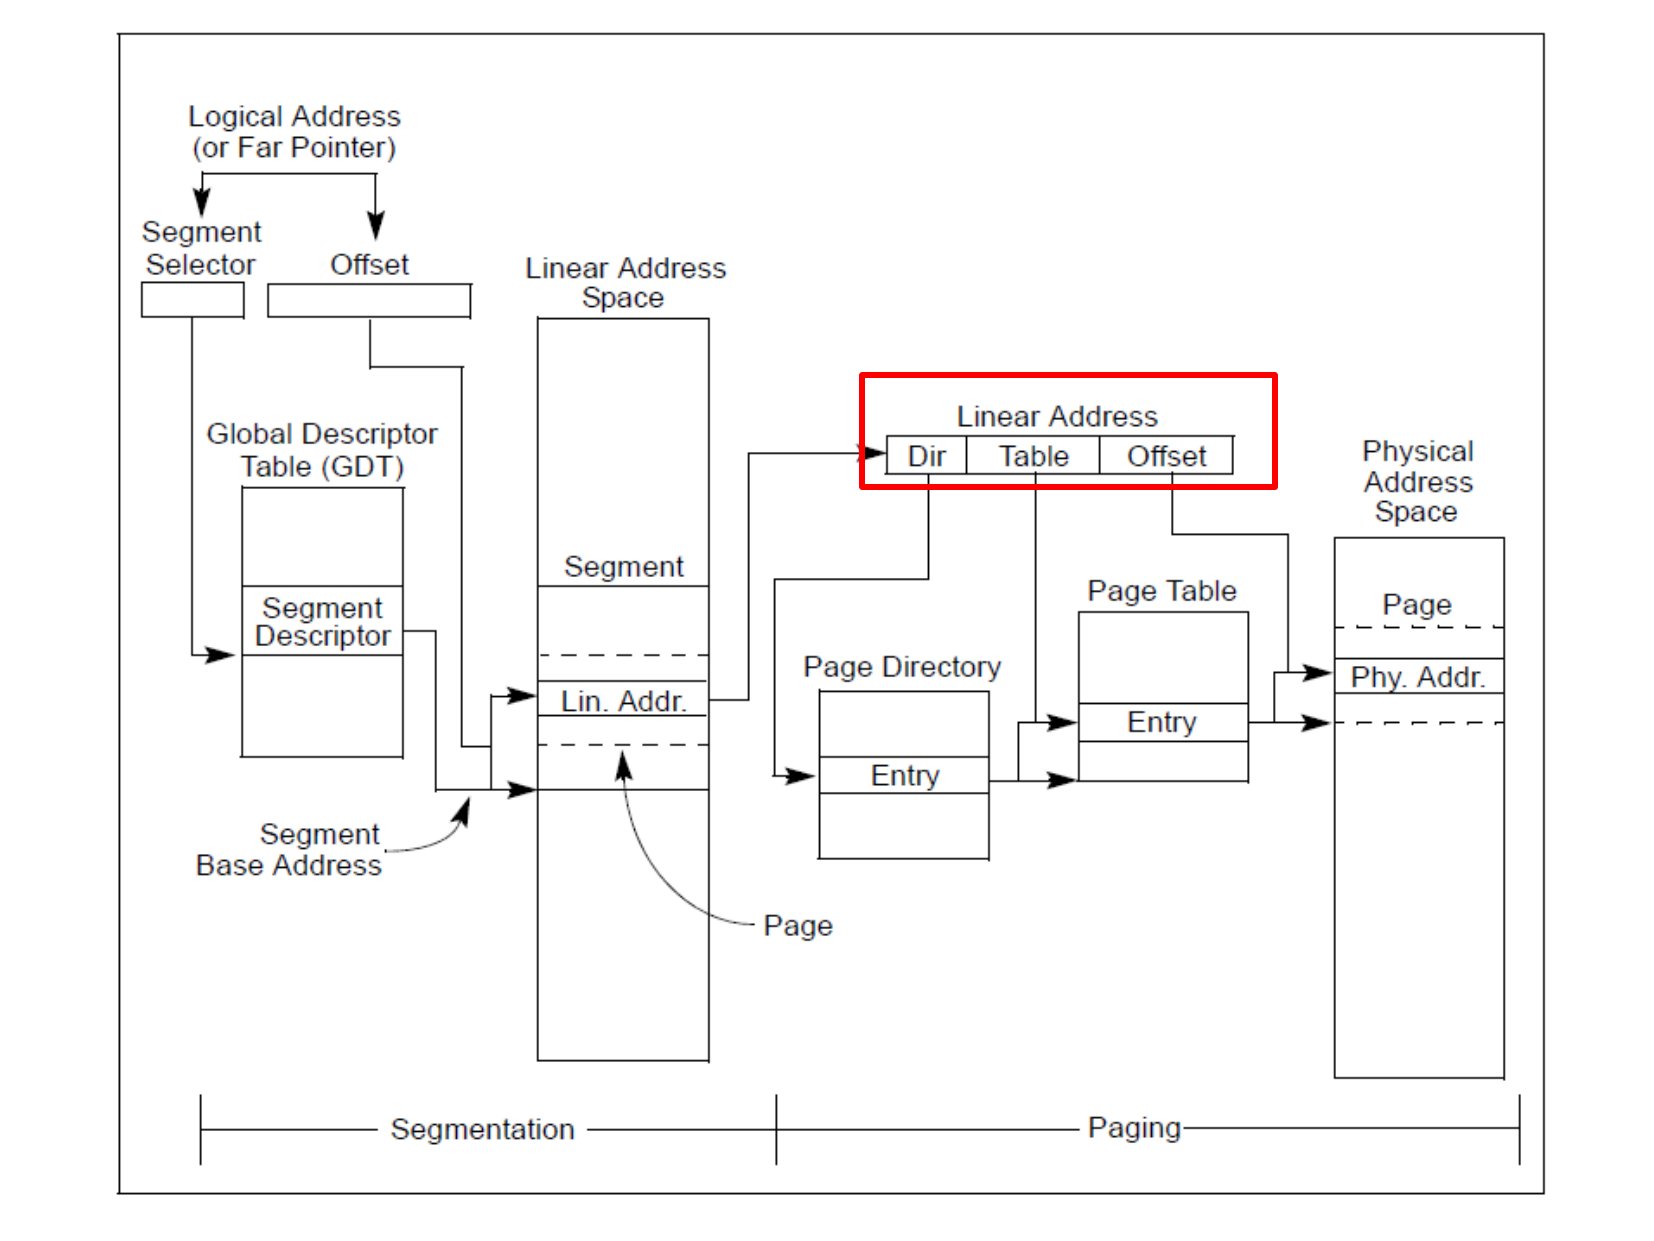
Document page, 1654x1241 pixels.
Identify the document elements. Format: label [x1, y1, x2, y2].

picture [112, 23, 1559, 1201]
